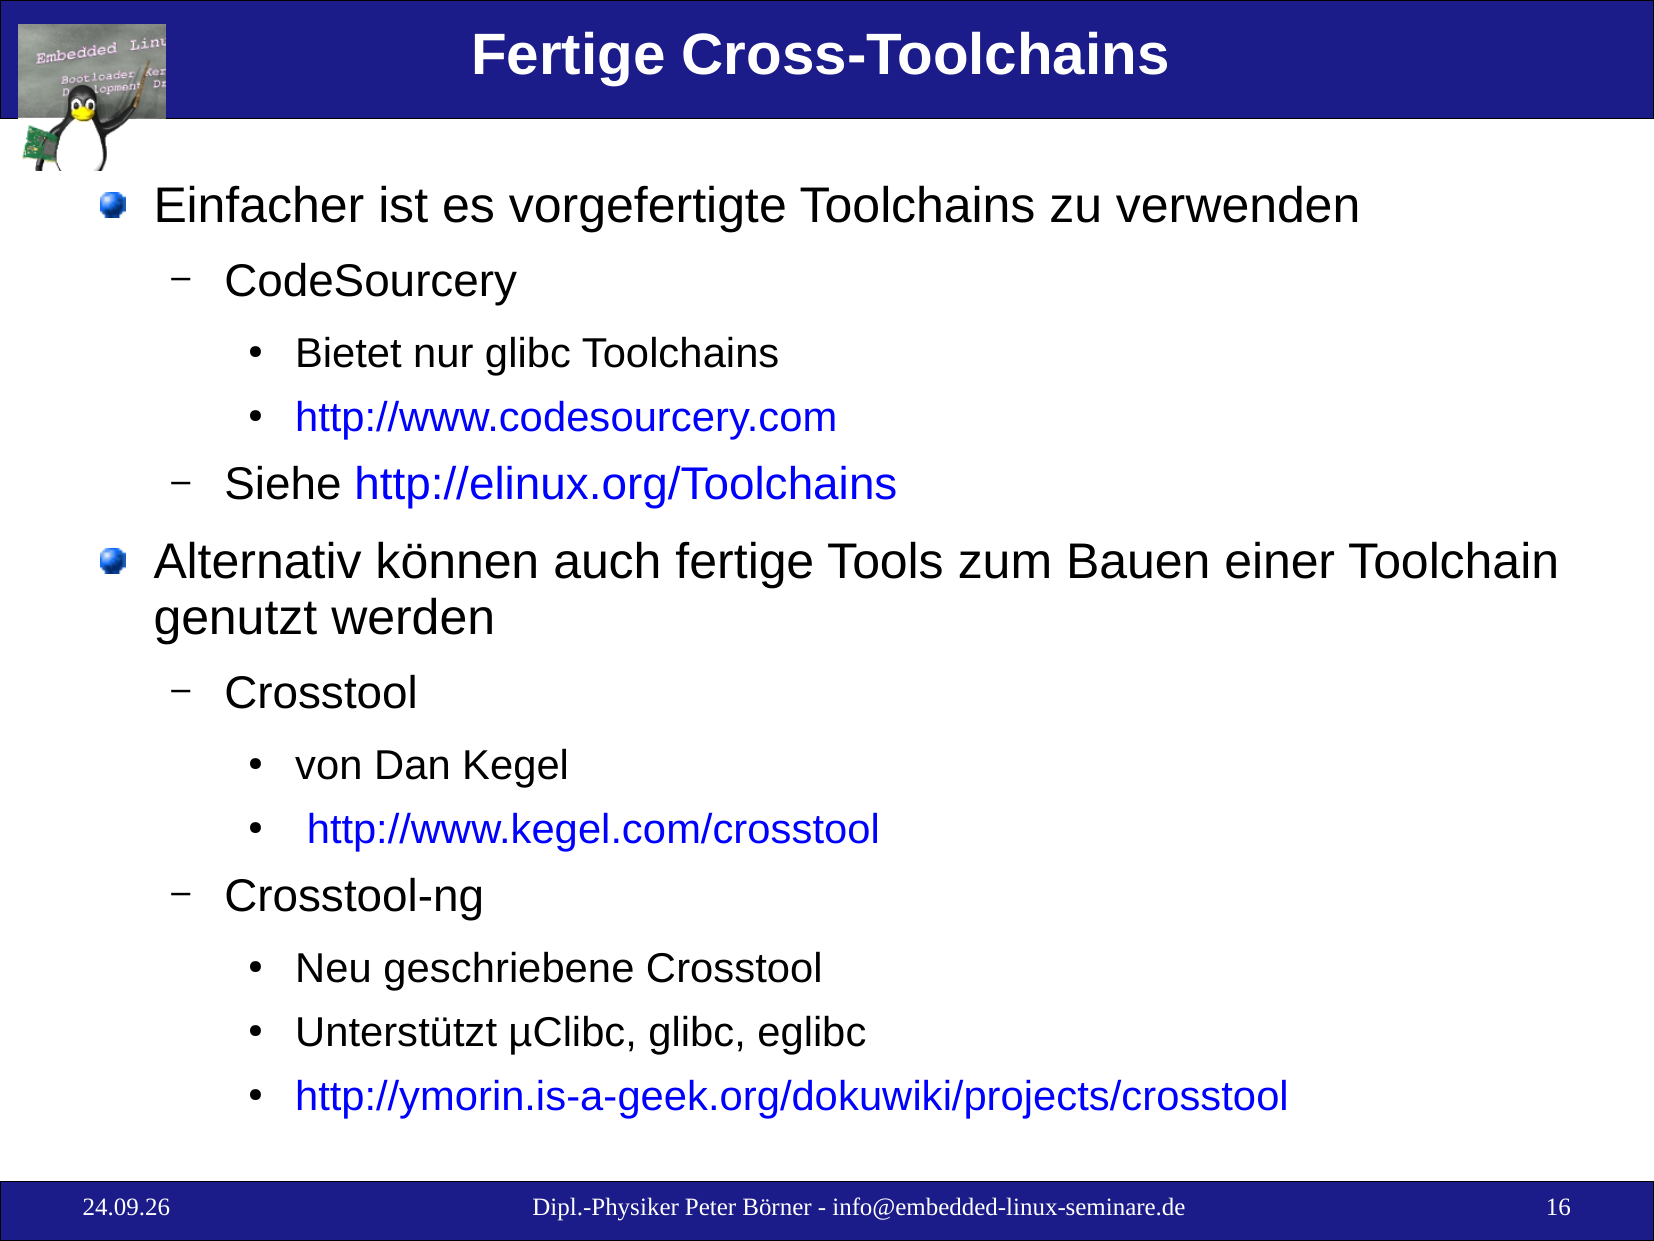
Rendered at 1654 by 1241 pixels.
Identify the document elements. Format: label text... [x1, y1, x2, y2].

picture [18, 24, 166, 171]
list Einfacher ist es vorgefertigte Toolchains zu verwenden CodeSourcery Bietet nur glibc Toolchains http://www.codesourcery.com Siehe http://elinux.org/Toolchains Alternativ können auch fertige Tools zum Bauen einer Toolchain genutzt werden Crosstool von Dan Kegel http://www.kegel.com/crosstool Crosstool-ng Neu geschriebene Crosstool Unterstützt µClibc, glibc, eglibc http://ymorin.is-a-geek.org/dokuwiki/projects/crosstool [82, 177, 1571, 1133]
title Fertige Cross-Toolchains [76, 21, 1565, 87]
